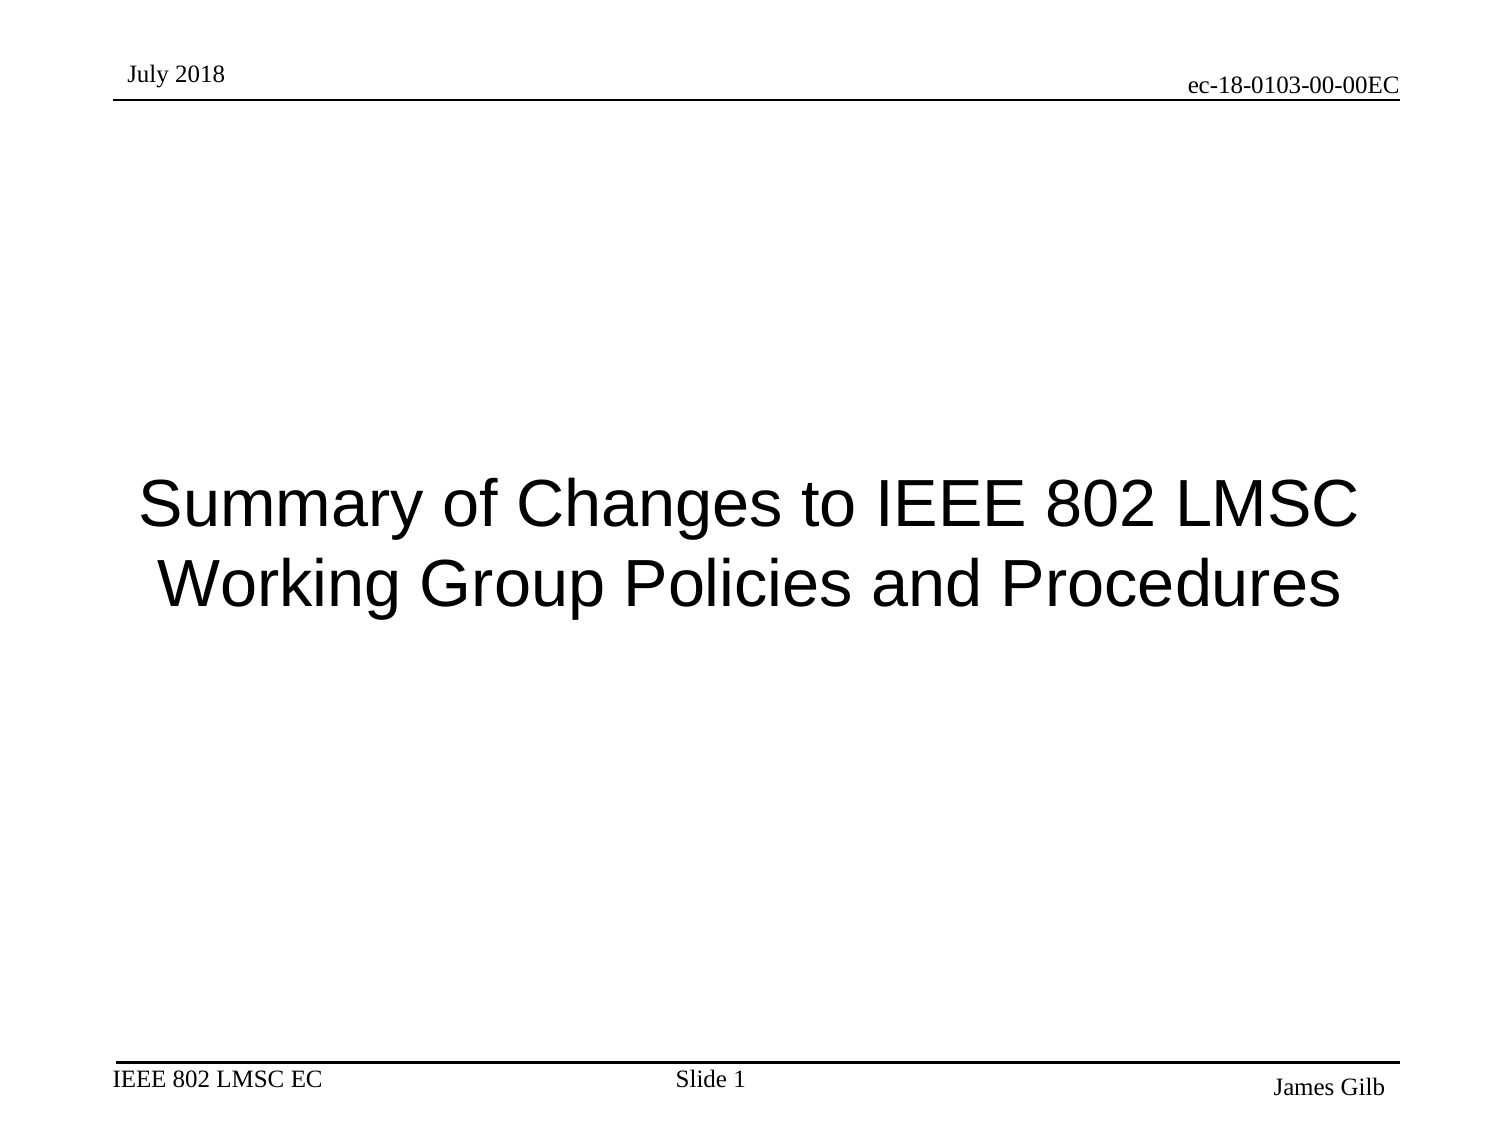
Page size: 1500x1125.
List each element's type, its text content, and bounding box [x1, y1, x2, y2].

subtitle Summary of Changes to IEEE 802 LMSC Working Group Policies and Procedures [112, 112, 1388, 968]
